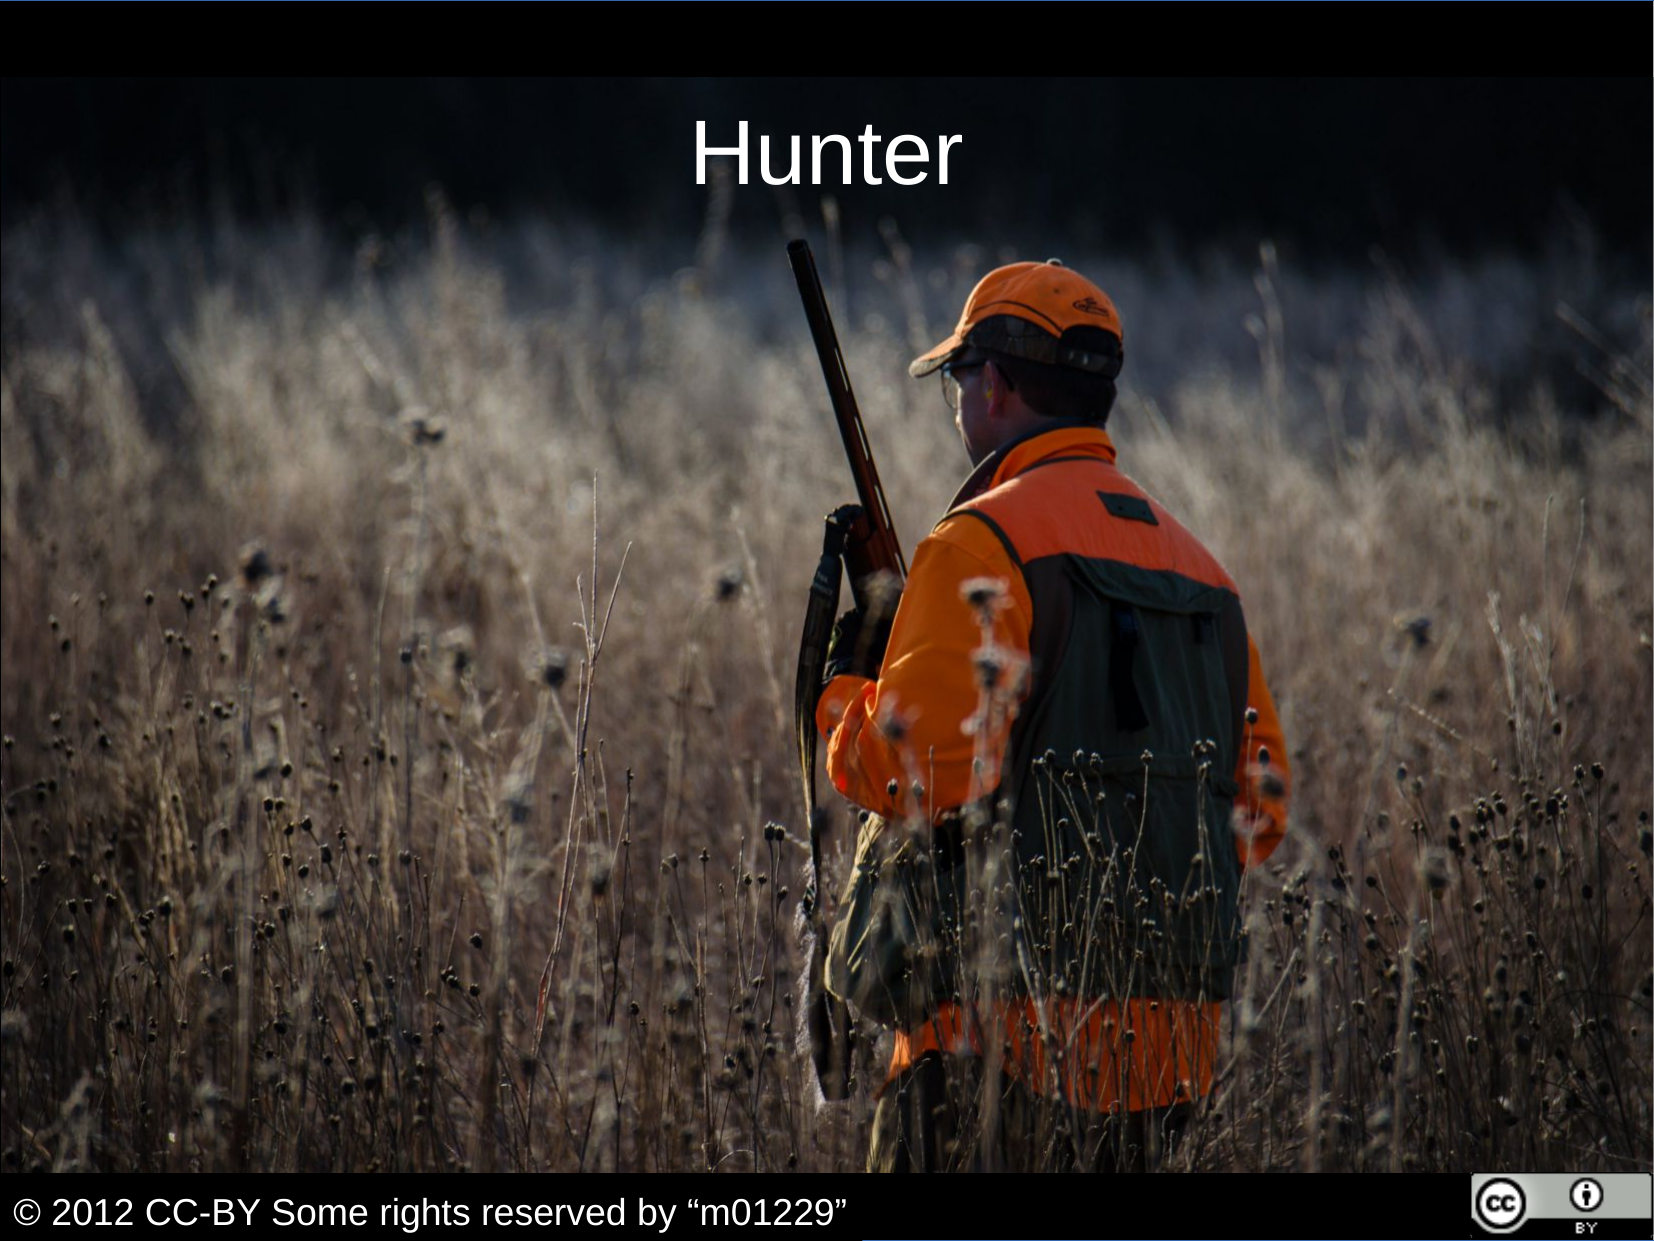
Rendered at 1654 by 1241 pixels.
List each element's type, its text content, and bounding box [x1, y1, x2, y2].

title Hunter [82, 49, 1571, 257]
text_box [0, 0, 1654, 1241]
picture [1, 77, 1654, 1238]
text_box © 2012 CC-BY Some rights reserved by “m01229” [0, 1184, 863, 1241]
